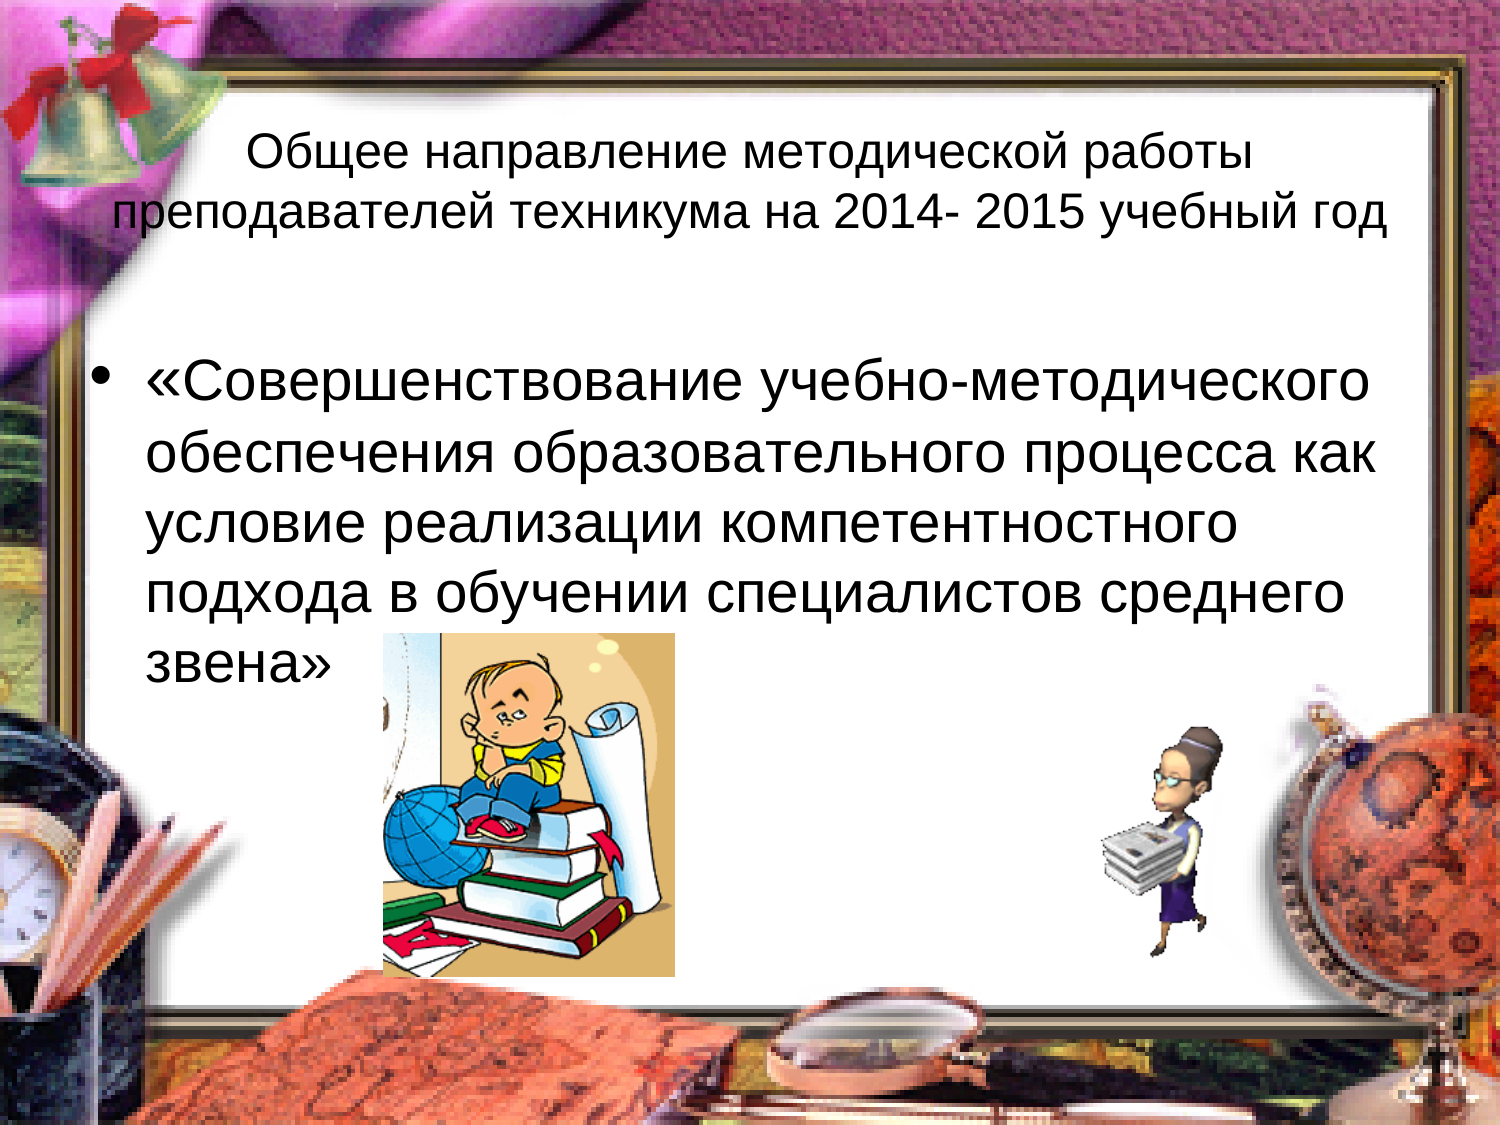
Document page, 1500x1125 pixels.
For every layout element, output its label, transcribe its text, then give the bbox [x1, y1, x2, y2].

text_box «Совершенствование учебно-методического обеспечения образовательного процесса как условие реализации компетентностного подхода в обучении специалистов среднего звена» [75, 326, 1426, 1006]
text_box Общее направление методической работы преподавателей техникума на 2014- 2015 учебный год [75, 90, 1426, 268]
picture [0, 0, 1500, 1125]
